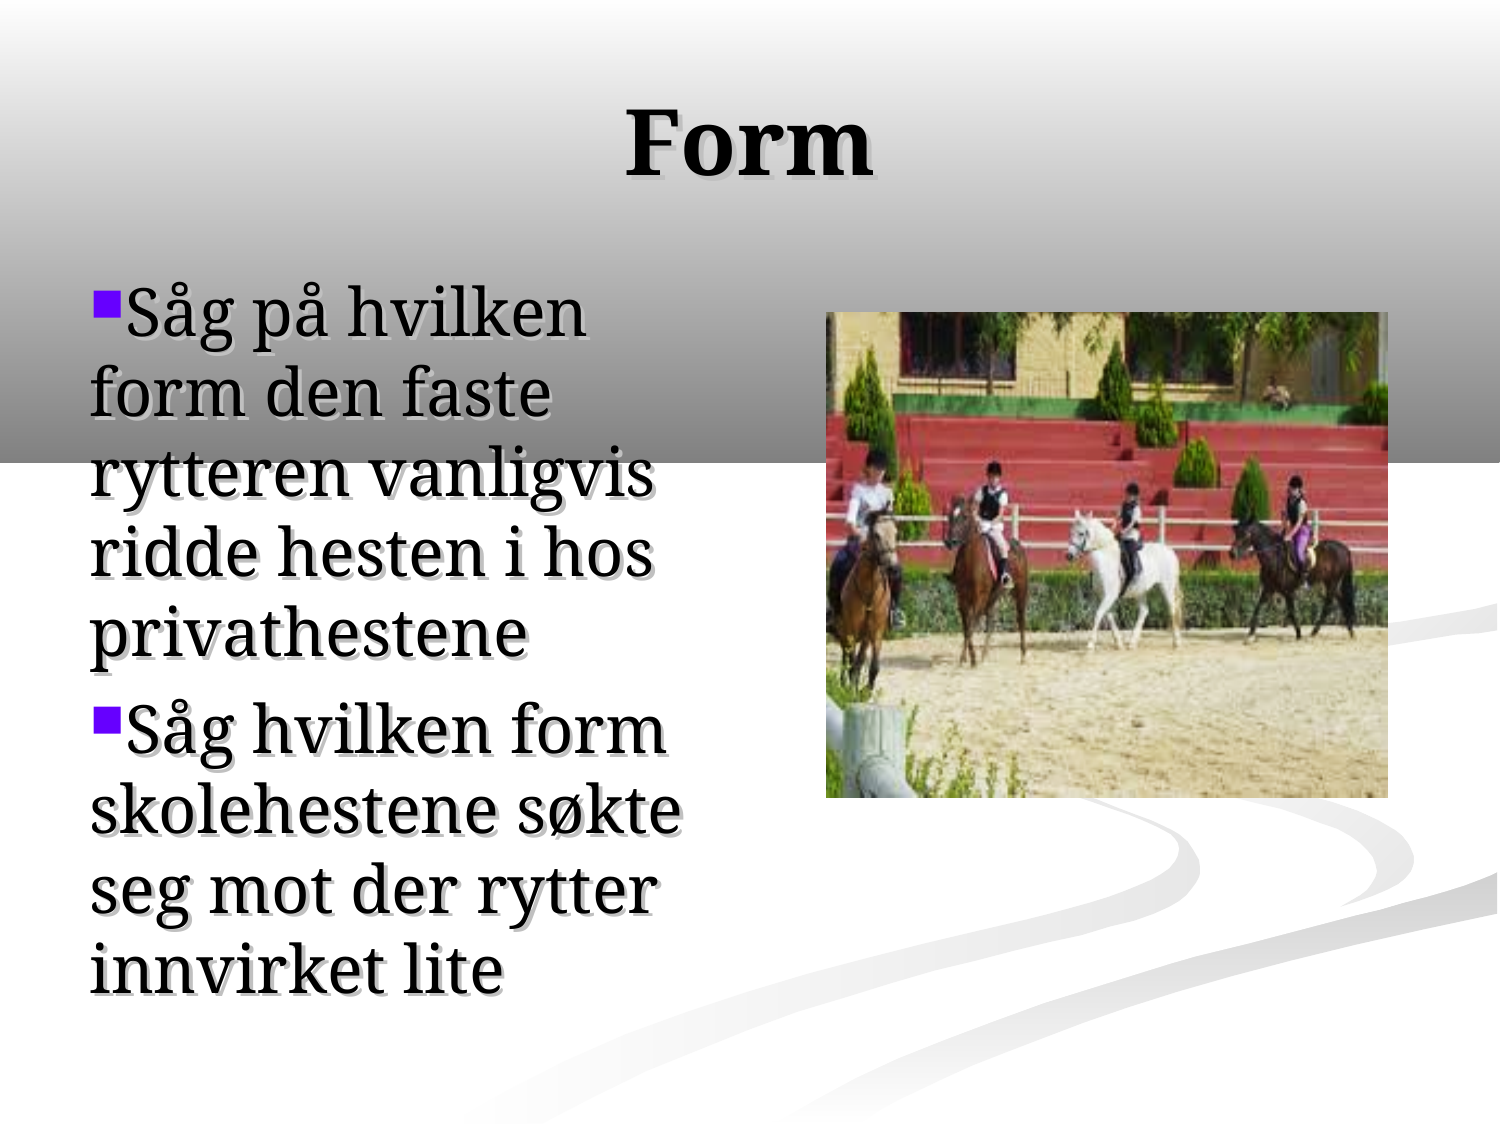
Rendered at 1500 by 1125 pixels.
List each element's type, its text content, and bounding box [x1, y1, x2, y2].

title Form [75, 21, 1426, 257]
picture [826, 312, 1388, 798]
list Såg på hvilken form den faste rytteren vanligvis ridde hesten i hos privathestene Såg hvilken form skolehestene søkte seg mot der rytter innvirket lite [75, 262, 734, 1015]
